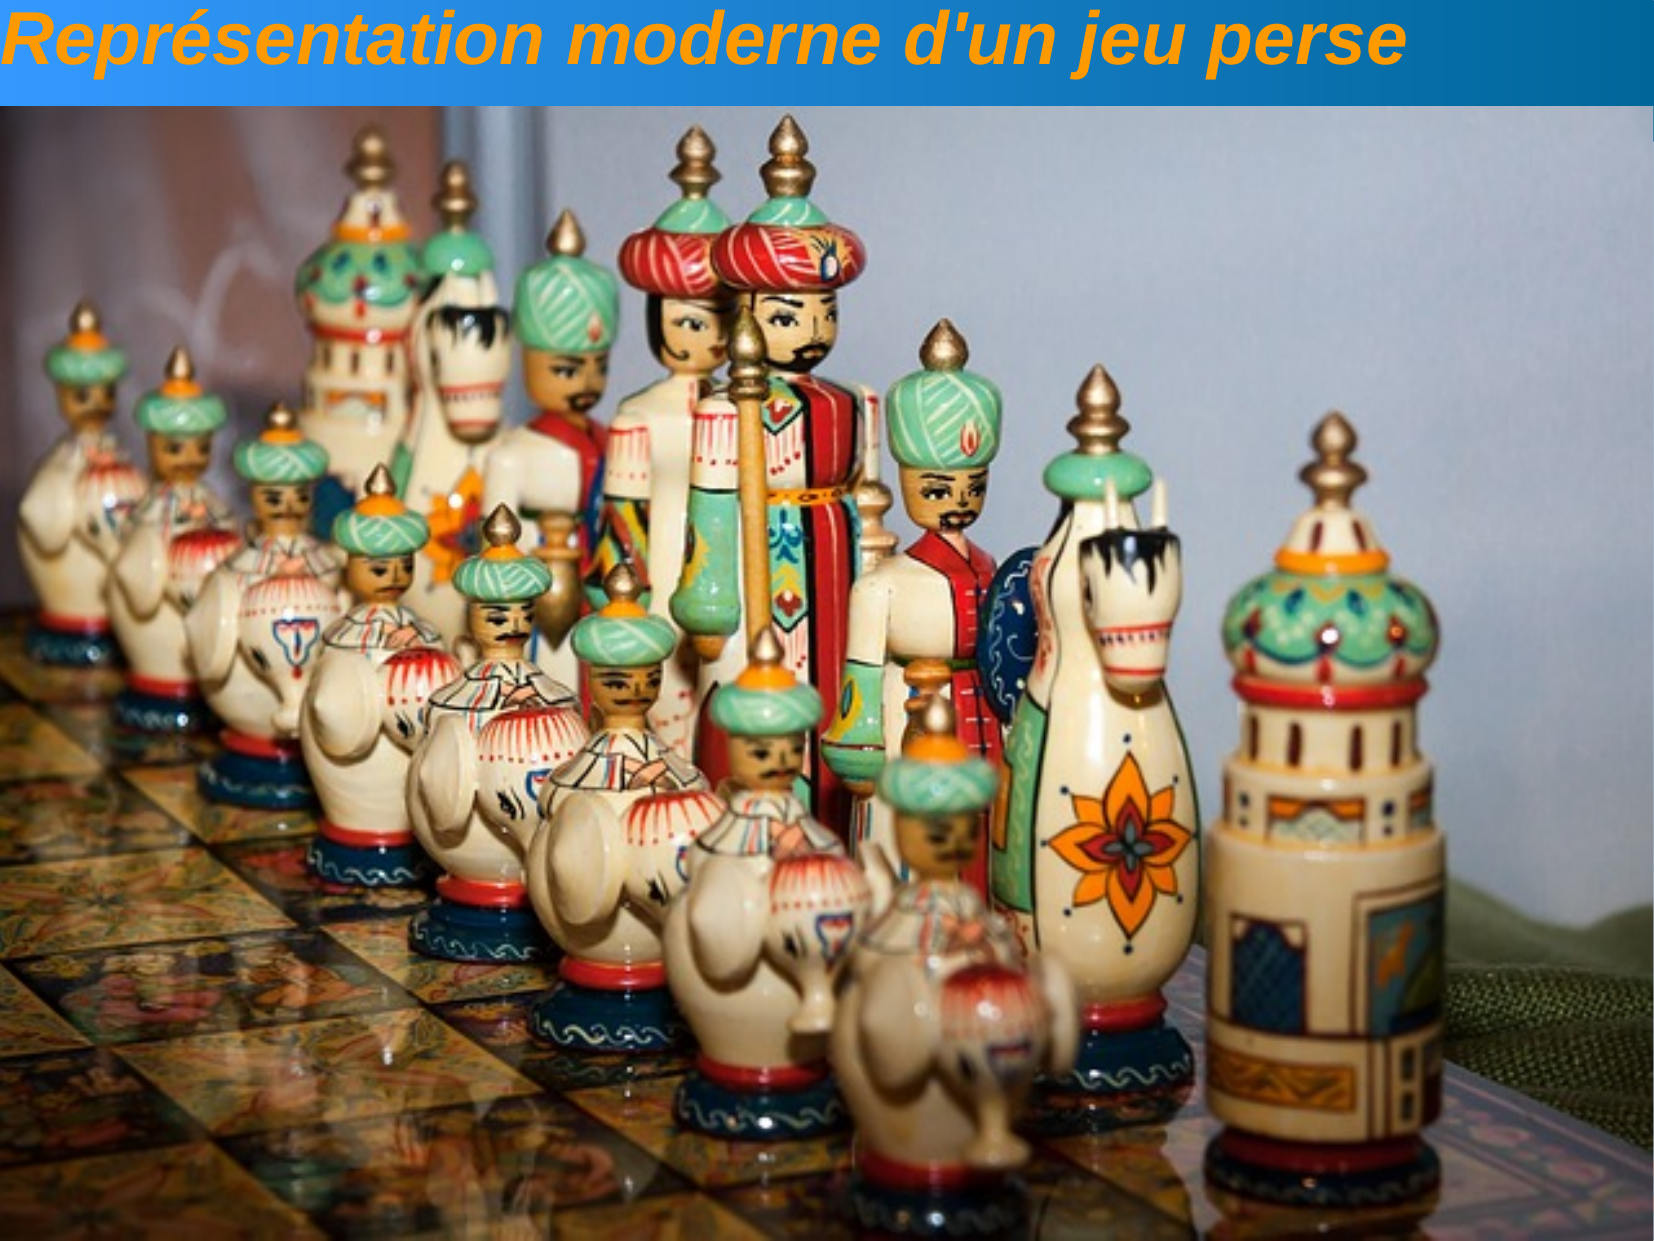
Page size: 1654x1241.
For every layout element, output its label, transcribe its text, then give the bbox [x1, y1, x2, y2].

picture [0, 106, 1654, 1241]
title Représentation moderne d'un jeu perse [0, 0, 1654, 106]
